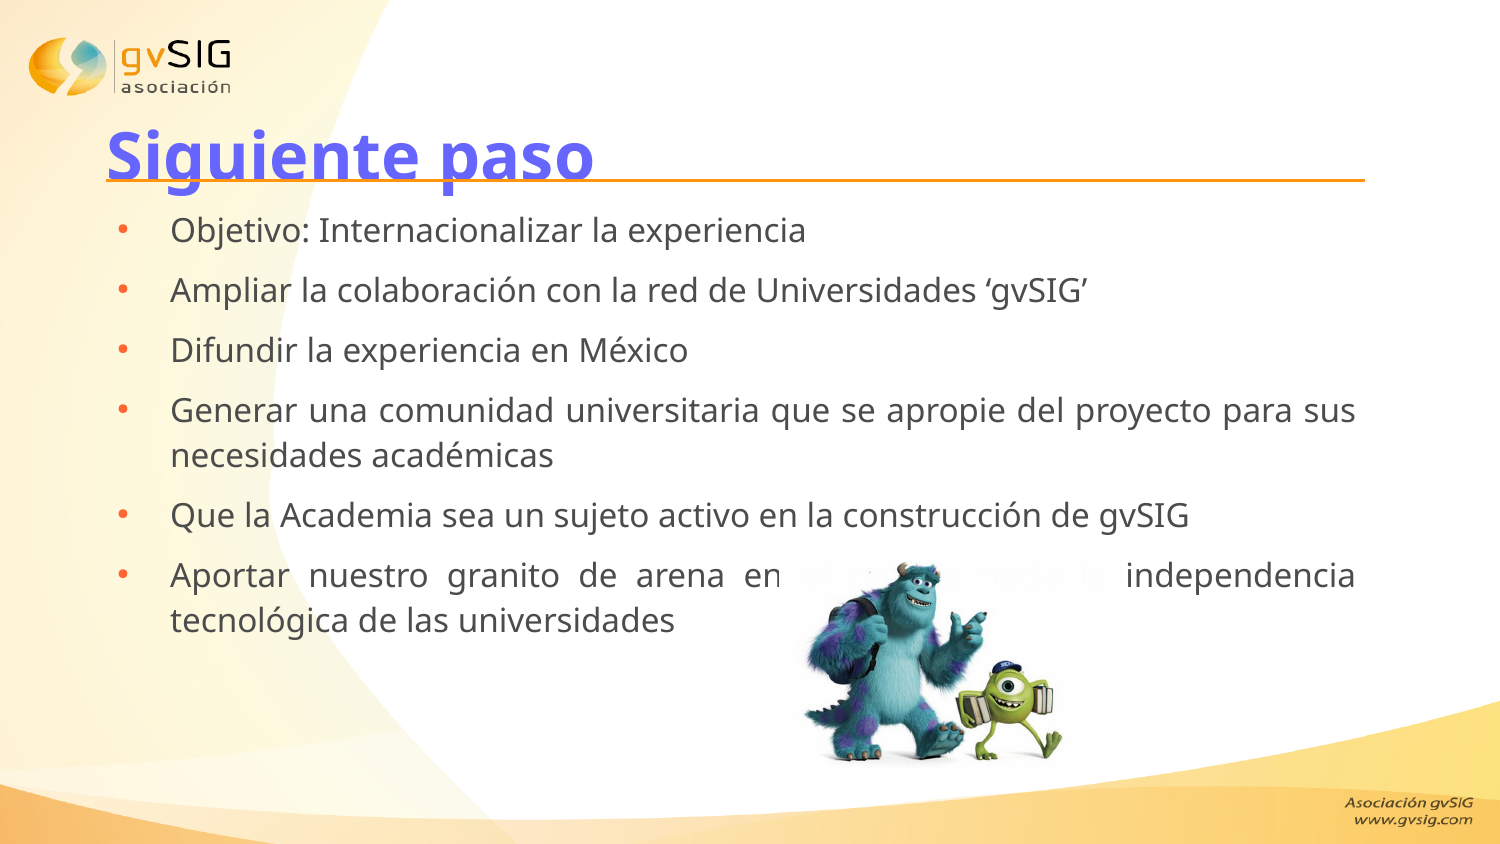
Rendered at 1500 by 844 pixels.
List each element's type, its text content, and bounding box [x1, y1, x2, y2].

title Siguiente paso [106, 115, 1457, 193]
picture [0, 0, 1500, 844]
list Objetivo: Internacionalizar la experiencia Ampliar la colaboración con la red de Universidades ‘gvSIG’ Difundir la experiencia en México Generar una comunidad universitaria que se apropie del proyecto para sus necesidades académicas Que la Academia sea un sujeto activo en la construcción de gvSIG Aportar nuestro granito de arena en el camino hacia la independencia tecnológica de las universidades [99, 129, 1359, 770]
